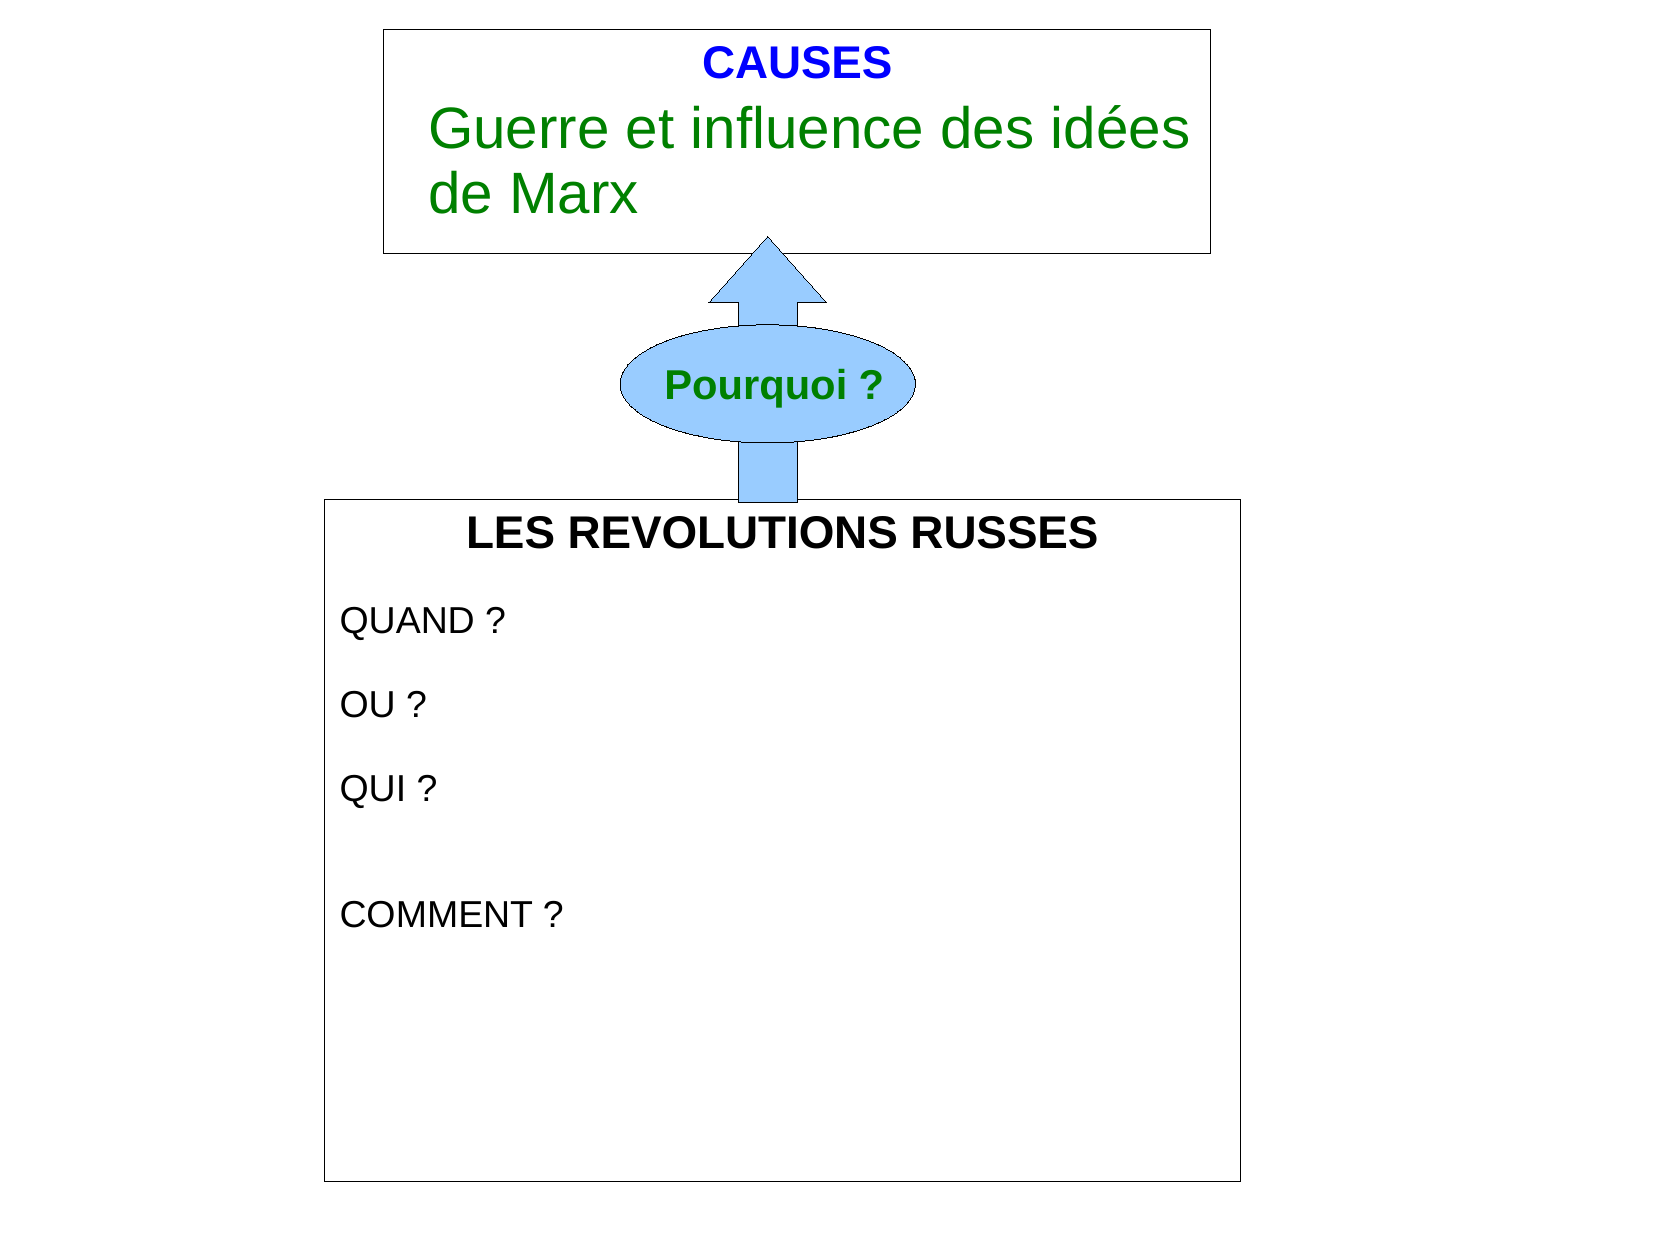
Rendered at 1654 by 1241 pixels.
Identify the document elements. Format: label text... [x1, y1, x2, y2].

text_box CAUSES [383, 29, 1211, 254]
text_box [620, 271, 896, 503]
text_box Guerre et influence des idées de Marx [413, 88, 1300, 271]
text_box Pourquoi ? [649, 354, 916, 417]
text_box LES REVOLUTIONS RUSSES QUAND ? OU ? QUI ? COMMENT ? [324, 499, 1241, 1182]
